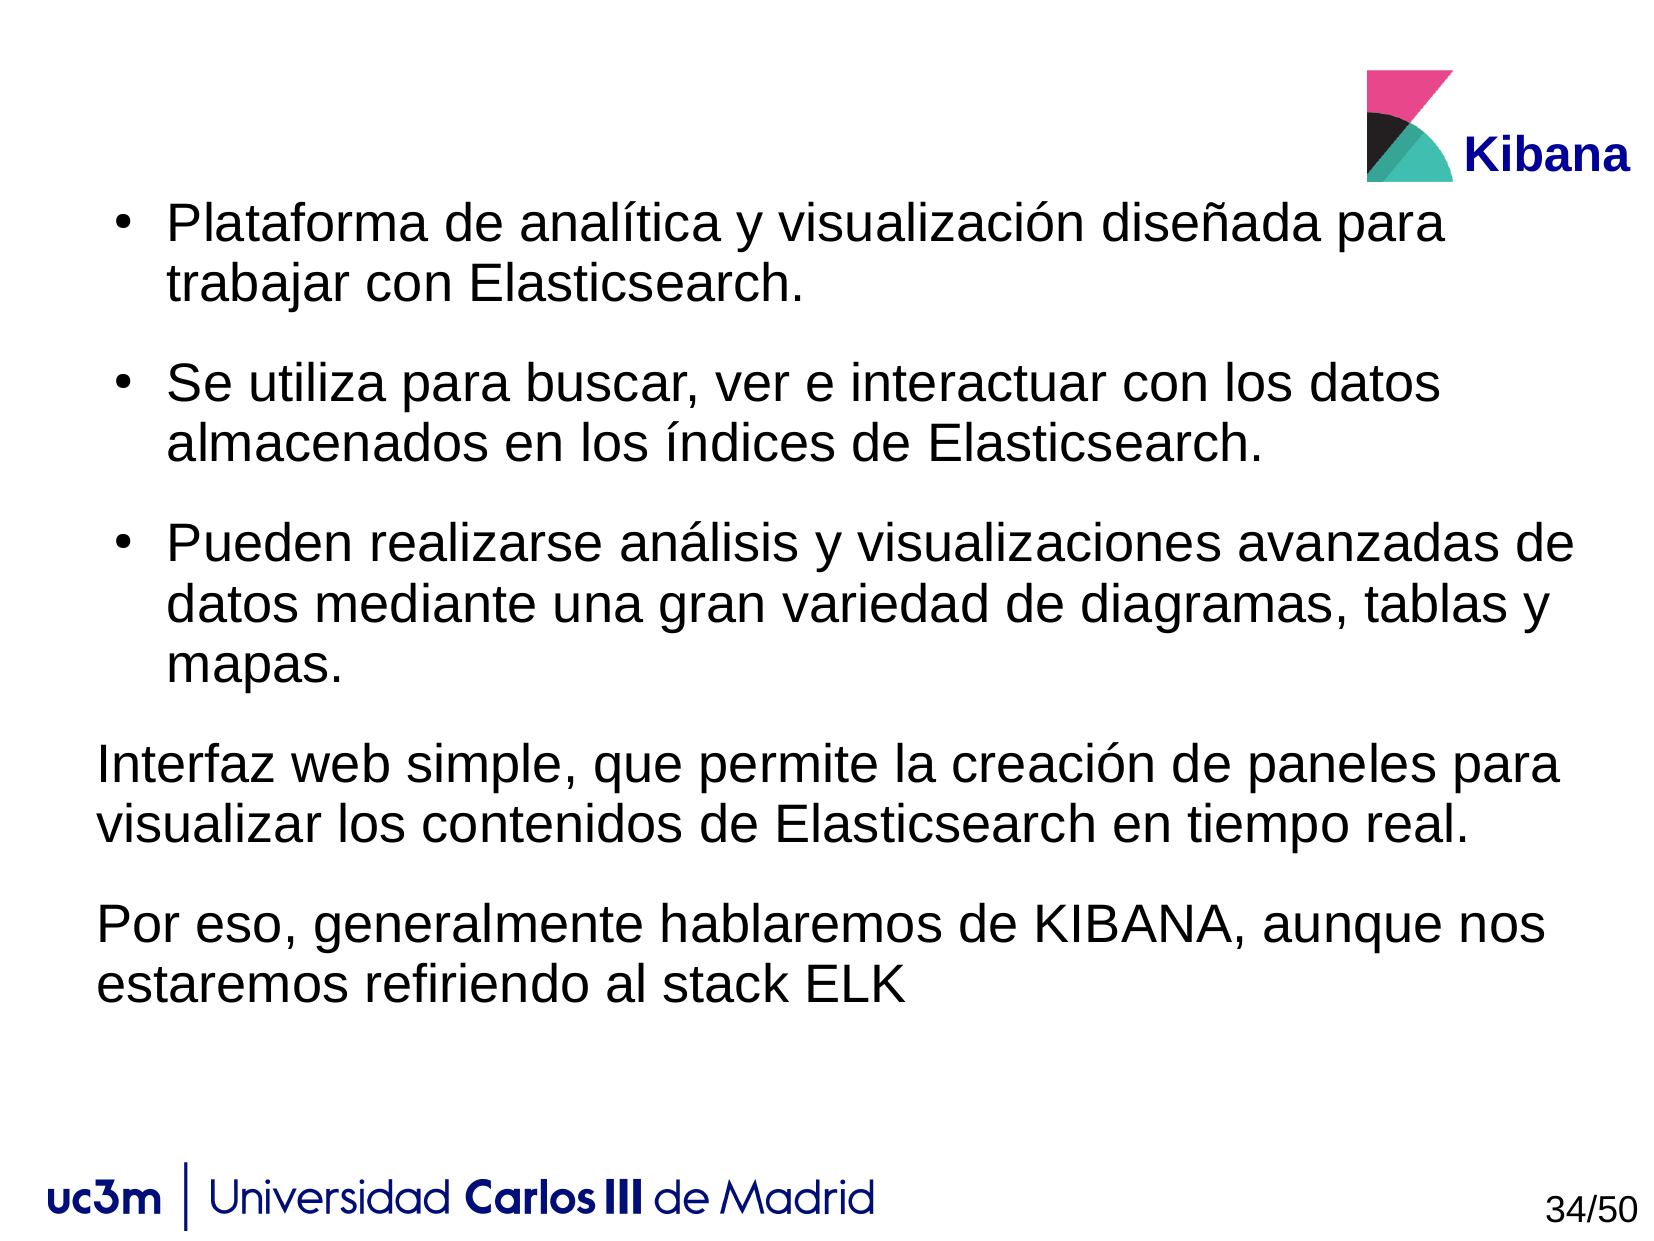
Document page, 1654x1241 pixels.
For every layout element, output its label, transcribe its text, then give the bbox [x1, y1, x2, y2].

title Kibana [366, 0, 1630, 182]
picture [1367, 70, 1453, 182]
picture [11, 1151, 910, 1241]
list Plataforma de analítica y visualización diseñada para trabajar con Elasticsearch. Se utiliza para buscar, ver e interactuar con los datos almacenados en los índices de Elasticsearch. Pueden realizarse análisis y visualizaciones avanzadas de datos mediante una gran variedad de diagramas, tablas y mapas. Interfaz web simple, que permite la creación de paneles para visualizar los contenidos de Elasticsearch en tiempo real. Por eso, generalmente hablaremos de KIBANA, aunque nos estaremos refiriendo al stack ELK [95, 192, 1584, 1147]
